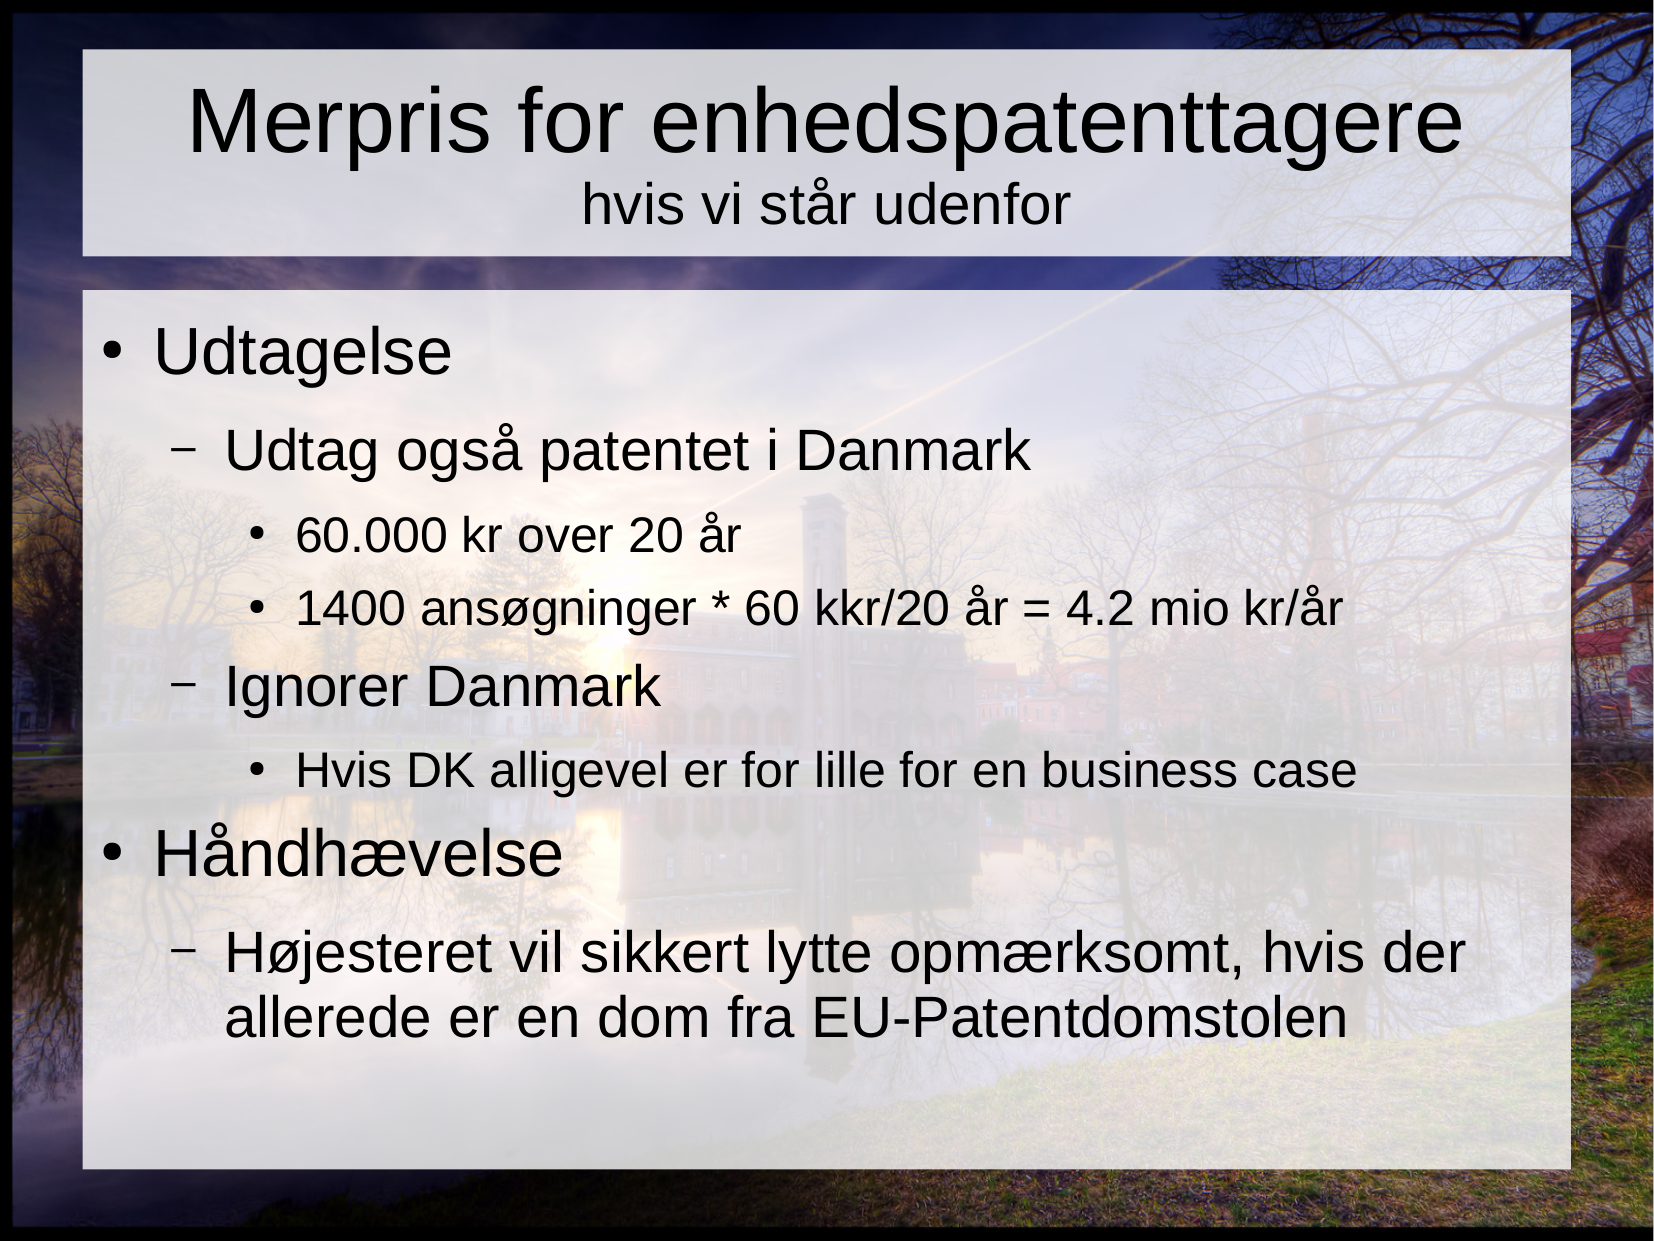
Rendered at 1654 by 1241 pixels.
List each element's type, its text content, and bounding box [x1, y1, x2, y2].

title Merpris for enhedspatenttagere hvis vi står udenfor [82, 49, 1571, 257]
picture [0, 0, 1654, 1241]
list Udtagelse Udtag også patentet i Danmark 60.000 kr over 20 år 1400 ansøgninger * 60 kkr/20 år = 4.2 mio kr/år Ignorer Danmark Hvis DK alligevel er for lille for en business case Håndhævelse Højesteret vil sikkert lytte opmærksomt, hvis der allerede er en dom fra EU-Patentdomstolen [82, 290, 1571, 1170]
